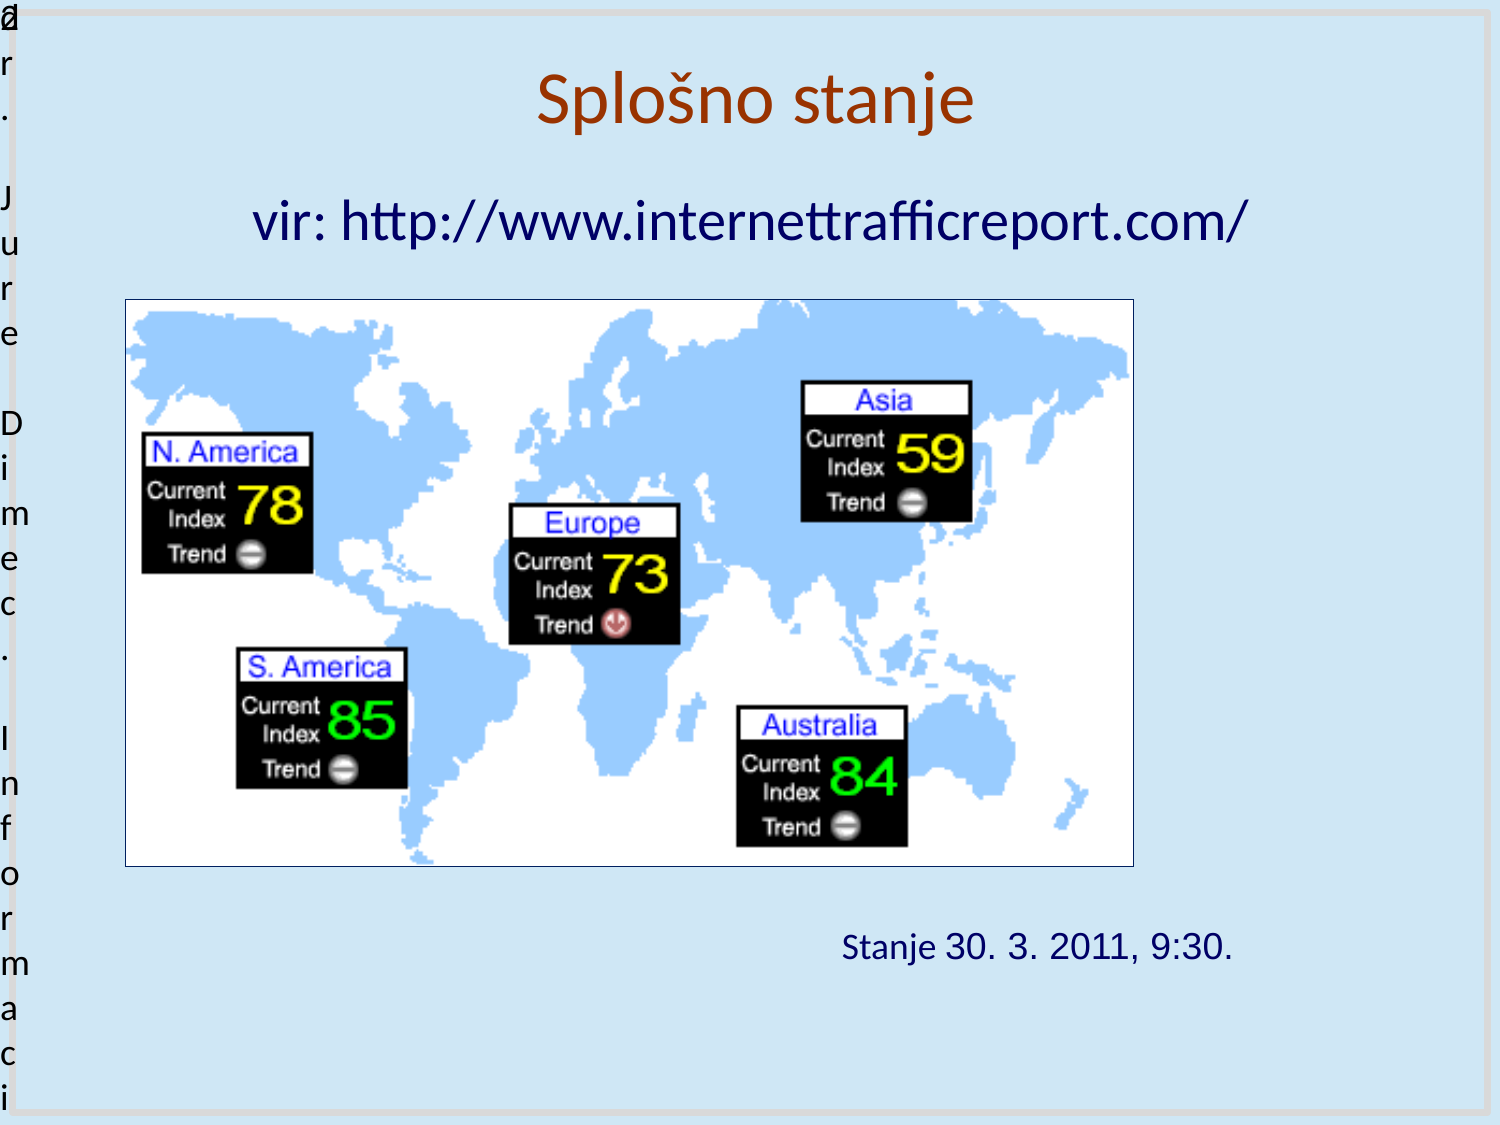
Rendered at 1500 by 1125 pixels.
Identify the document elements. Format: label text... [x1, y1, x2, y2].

text_box Stanje 30. 3. 2011, 9:30. [827, 914, 1249, 975]
text_box vir: http://www.internettrafficreport.com/ [237, 174, 1288, 260]
picture [125, 299, 1134, 867]
title Splošno stanje [37, 37, 1475, 150]
